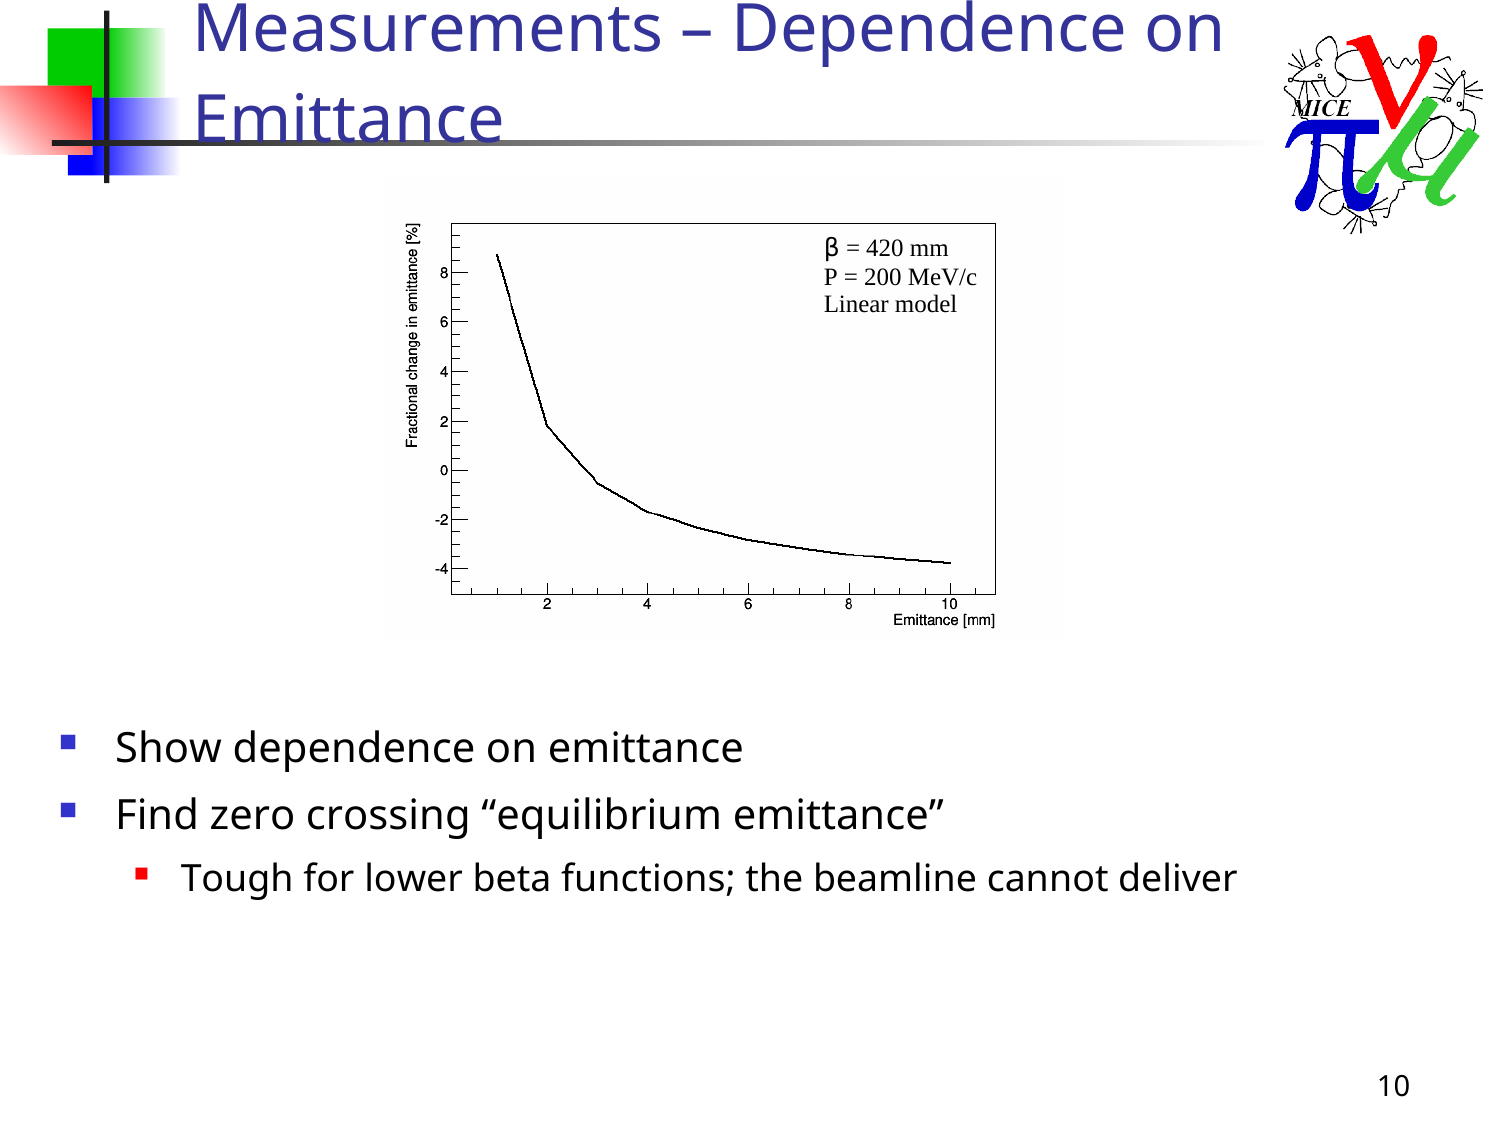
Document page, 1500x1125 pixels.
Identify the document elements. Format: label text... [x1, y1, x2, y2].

picture [383, 177, 1063, 640]
title Measurements – Dependence on Emittance [191, 0, 1270, 178]
list Show dependence on emittance Find zero crossing “equilibrium emittance” Tough for lower beta functions; the beamline cannot deliver [59, 717, 1495, 975]
text_box β = 420 mm P = 200 MeV/c Linear model [809, 226, 992, 327]
picture [1264, 5, 1500, 251]
